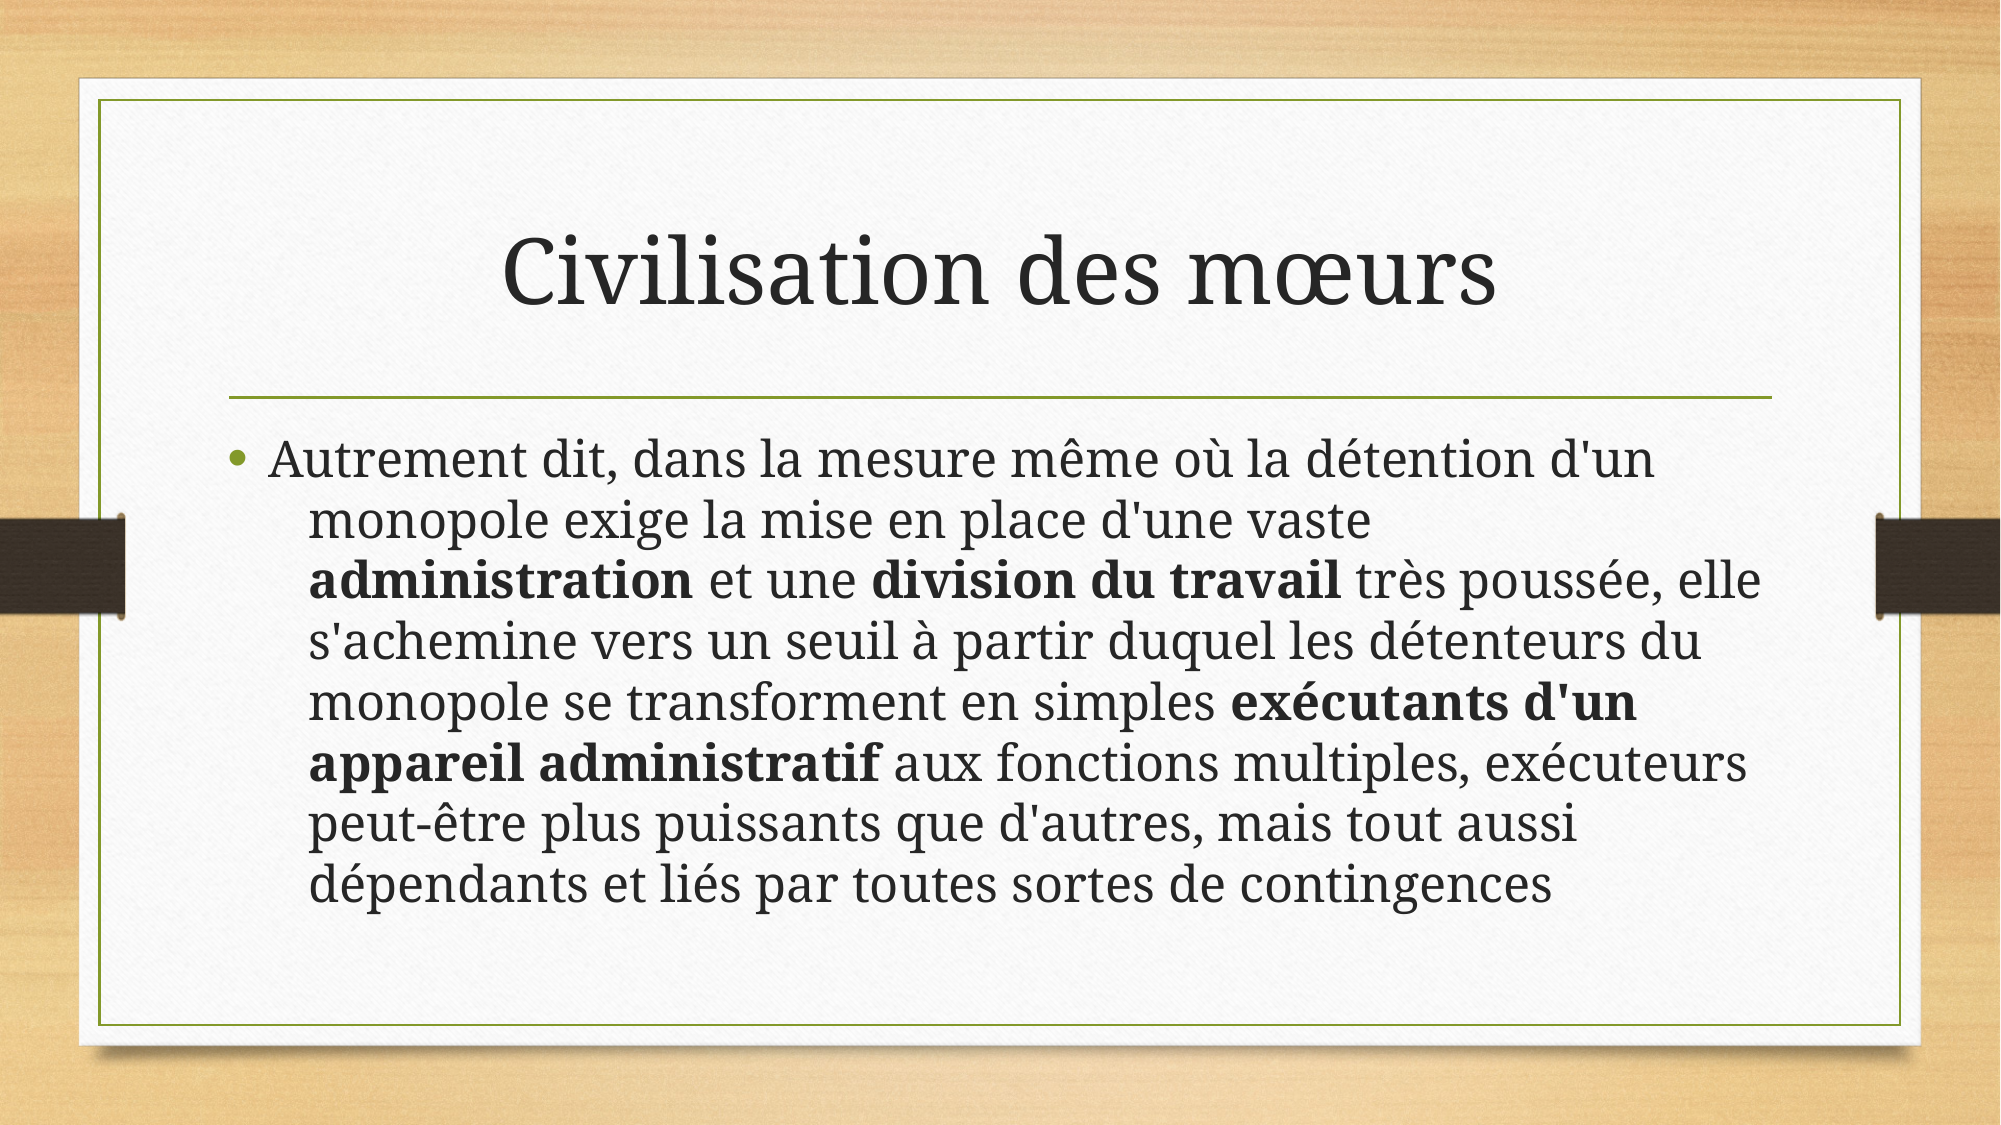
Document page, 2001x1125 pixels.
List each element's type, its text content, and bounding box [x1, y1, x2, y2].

title Civilisation des mœurs [212, 161, 1788, 376]
list Autrement dit, dans la mesure même où la détention d'un monopole exige la mise en place d'une vaste administration et une division du travail très poussée, elle s'achemine vers un seuil à partir duquel les détenteurs du monopole se transforment en simples exécutants d'un appareil administratif aux fonctions multiples, exécuteurs peut-être plus puissants que d'autres, mais tout aussi dépendants et liés par toutes sortes de contingences [212, 419, 1788, 964]
